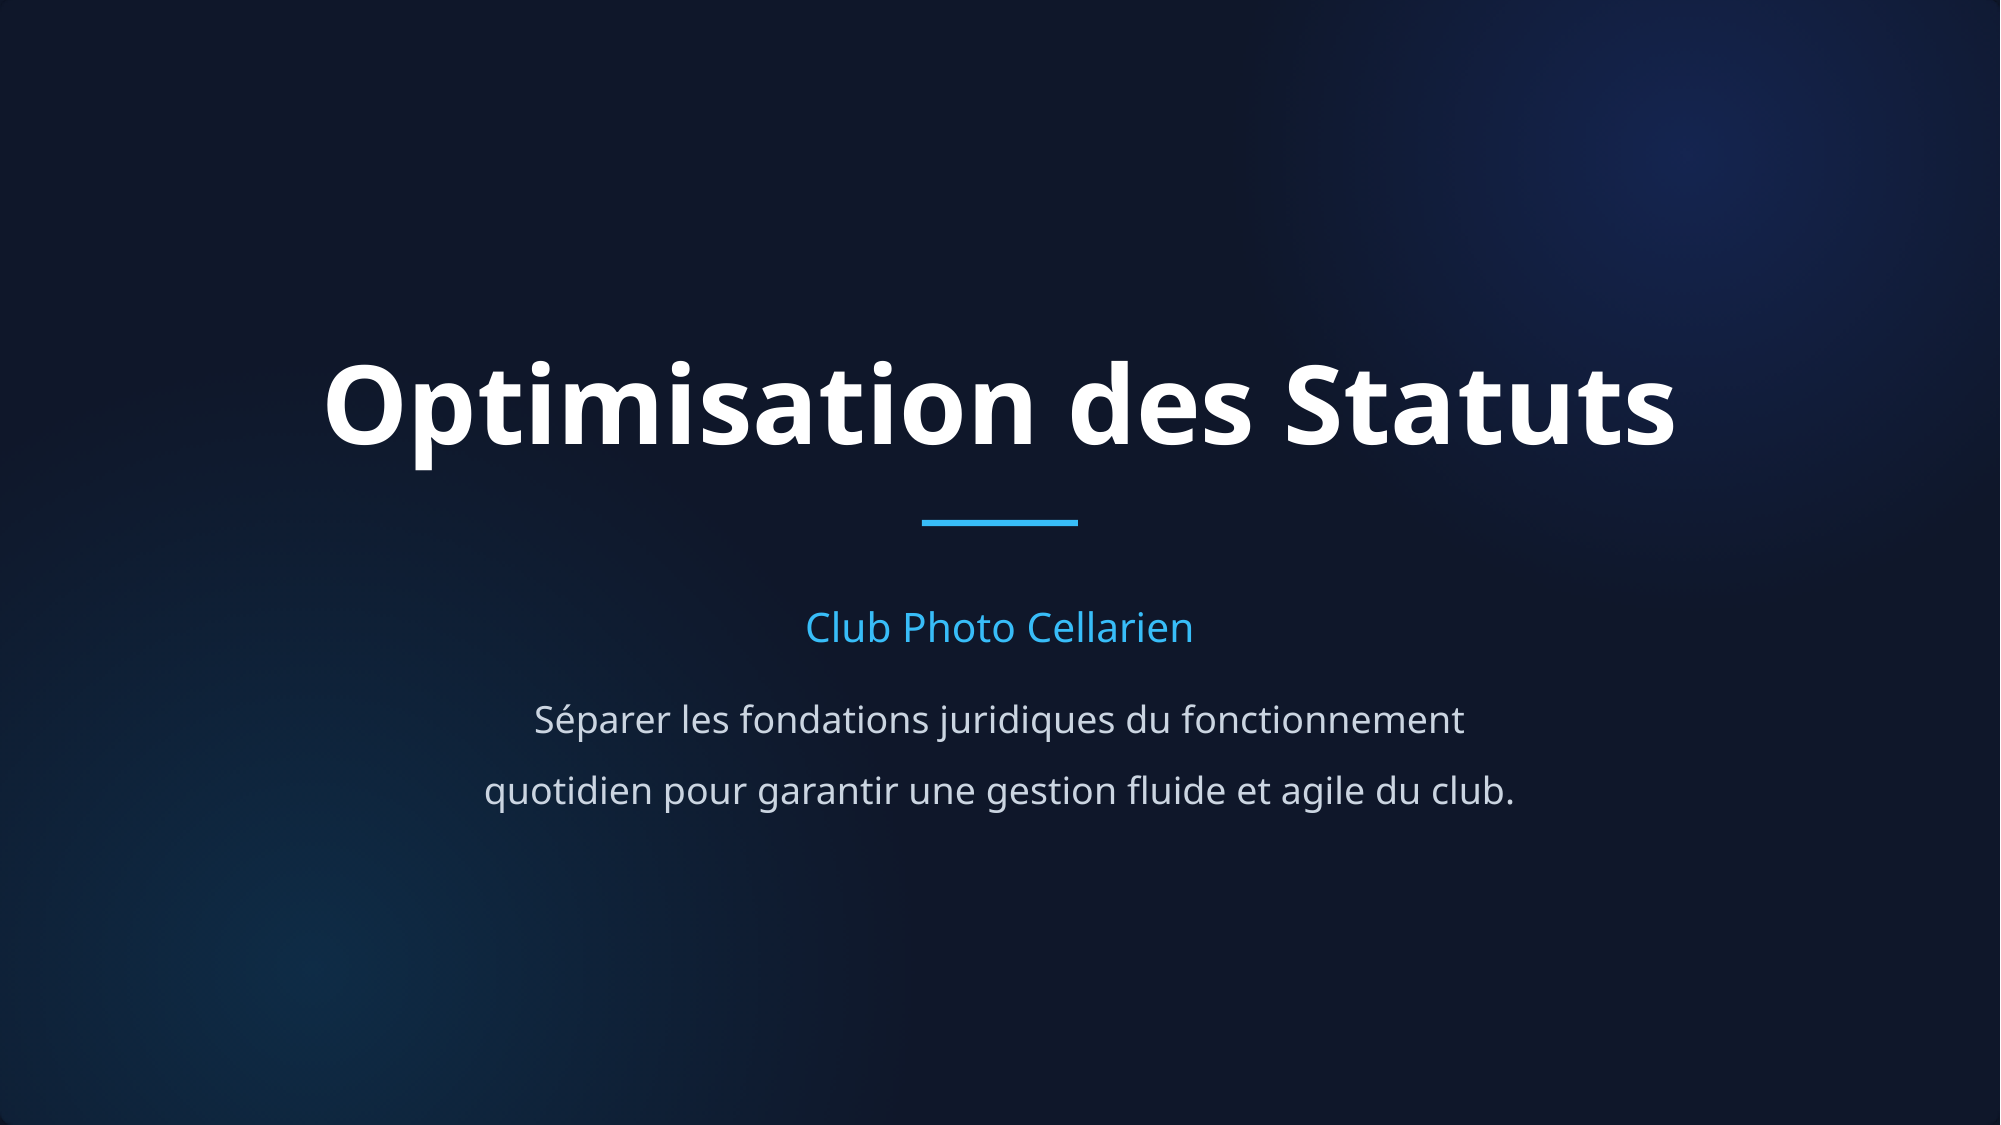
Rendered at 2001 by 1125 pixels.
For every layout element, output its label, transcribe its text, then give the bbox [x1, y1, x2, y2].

text_box [921, 519, 1078, 527]
text_box Optimisation des Statuts [432, 396, 455, 432]
text_box Club Photo Cellarien [332, 573, 1668, 652]
picture [0, 0, 2000, 1125]
text_box Séparer les fondations juridiques du fonctionnement quotidien pour garantir une gestion fluide et agile du club. [453, 669, 1547, 813]
text_box Optimisation des Statuts [299, 335, 1701, 467]
